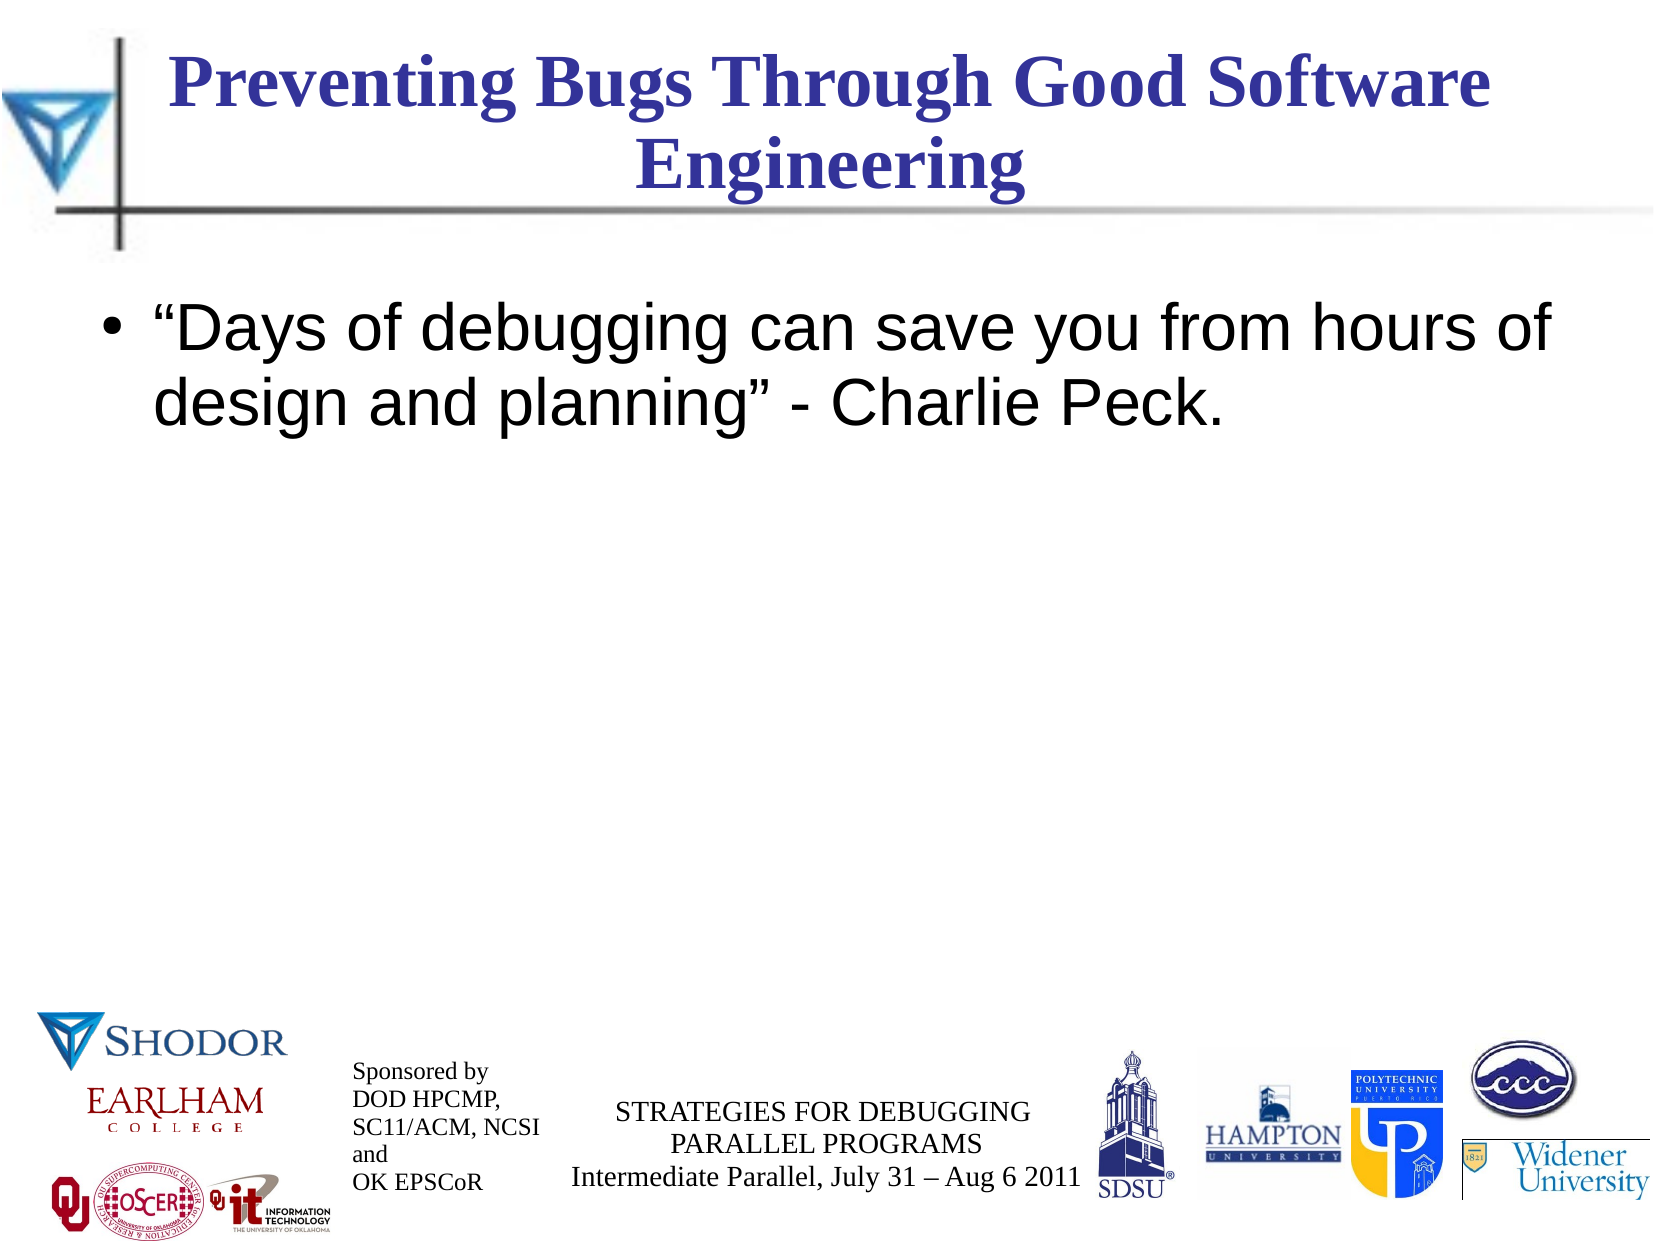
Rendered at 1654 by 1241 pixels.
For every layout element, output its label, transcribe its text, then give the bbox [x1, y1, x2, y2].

picture [93, 1201, 338, 1241]
text_box STRATEGIES FOR DEBUGGING PARALLEL PROGRAMS Intermediate Parallel, July 31 – Aug 6 2011 [0, 1088, 1197, 1201]
title Preventing Bugs Through Good Software Engineering [86, 0, 1576, 245]
picture [50, 1201, 90, 1233]
picture [75, 1031, 82, 1053]
list “Days of debugging can save you from hours of design and planning” - Charlie Peck. [82, 290, 1571, 1094]
text_box STRATEGIES FOR DEBUGGING PARALLEL PROGRAMS Intermediate Parallel, July 31 – Aug 6 2011 [1351, 1088, 1654, 1201]
picture [2, 28, 1654, 263]
picture [1571, 1030, 1581, 1088]
picture [1197, 1094, 1351, 1201]
picture [37, 1012, 82, 1071]
